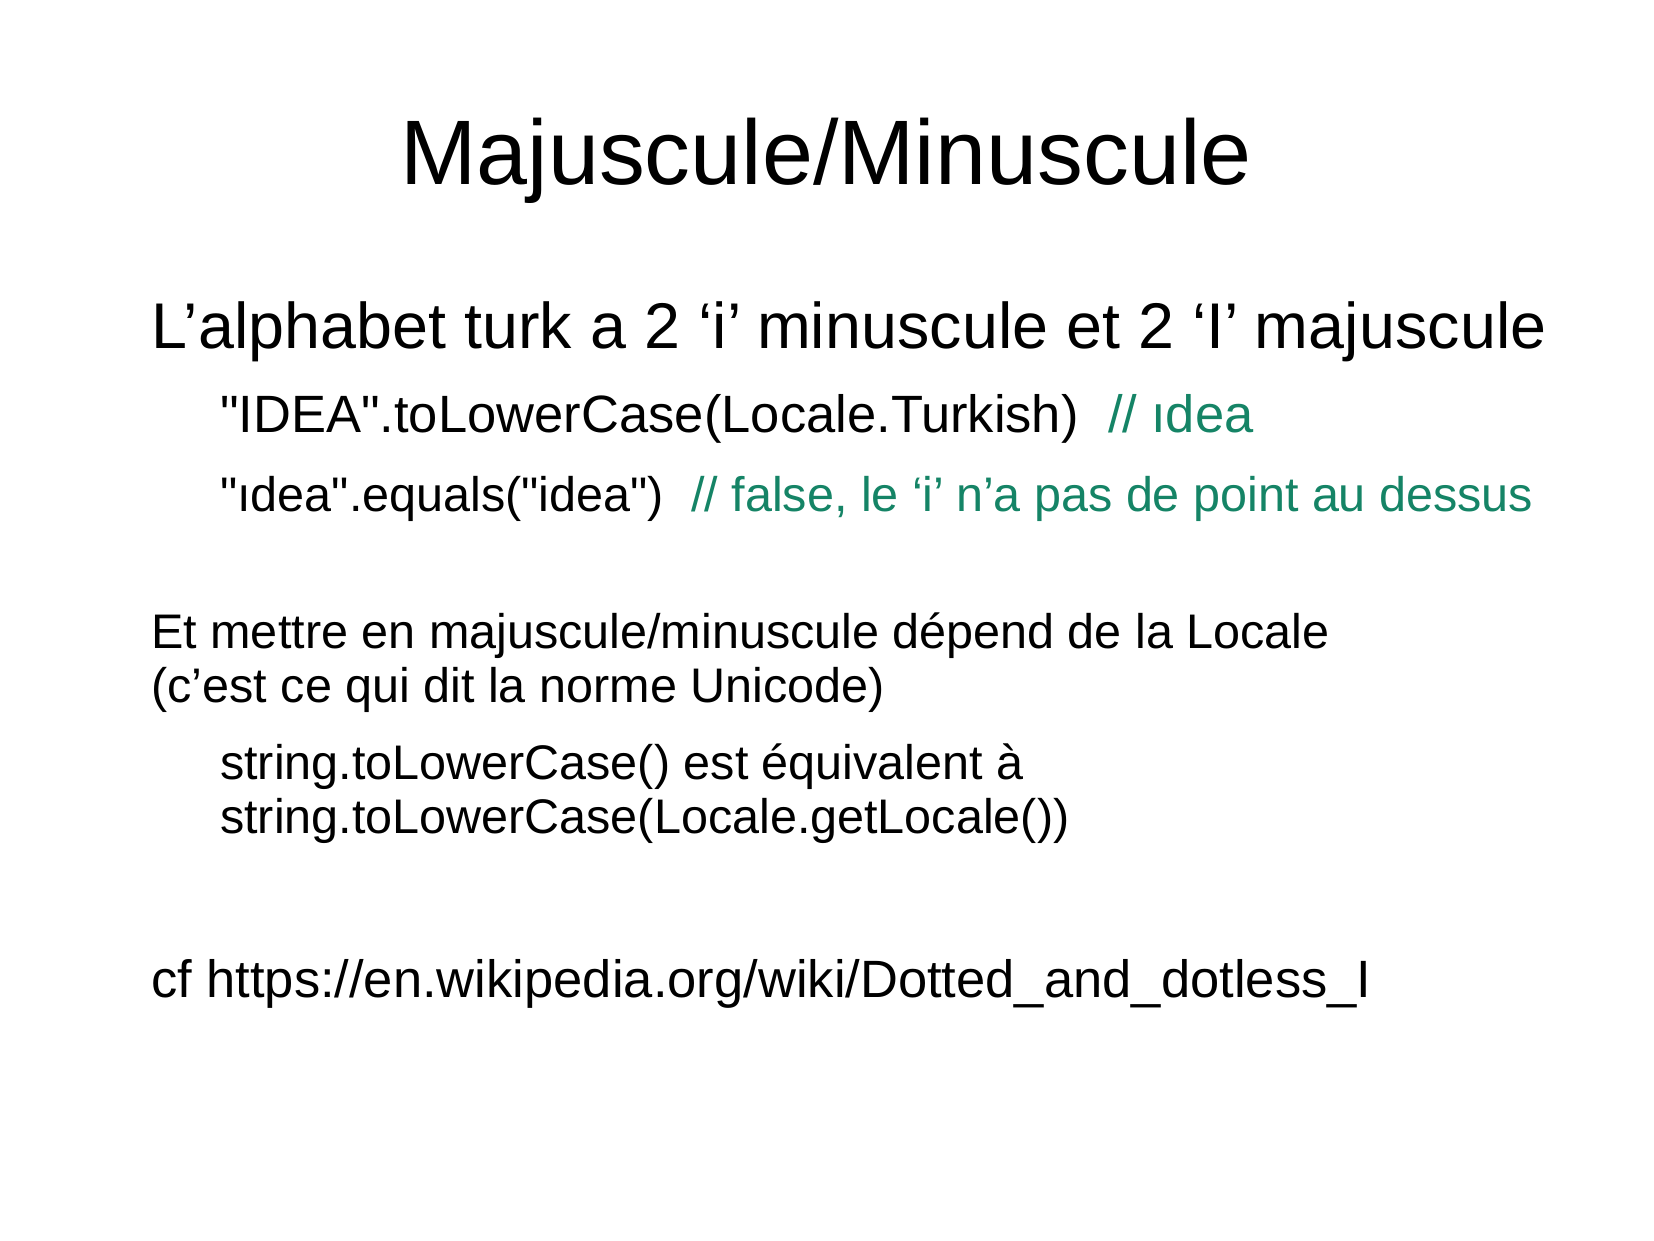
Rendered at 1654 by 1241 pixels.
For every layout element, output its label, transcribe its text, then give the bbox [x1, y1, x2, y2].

list L’alphabet turk a 2 ‘i’ minuscule et 2 ‘I’ majuscule "IDEA".toLowerCase(Locale.Turkish) // ıdea "ıdea".equals("idea") // false, le ‘i’ n’a pas de point au dessus Et mettre en majuscule/minuscule dépend de la Locale (c’est ce qui dit la norme Unicode) string.toLowerCase() est équivalent à string.toLowerCase(Locale.getLocale()) cf https://en.wikipedia.org/wiki/Dotted_and_dotless_I [82, 290, 1571, 1126]
title Majuscule/Minuscule [82, 49, 1571, 257]
